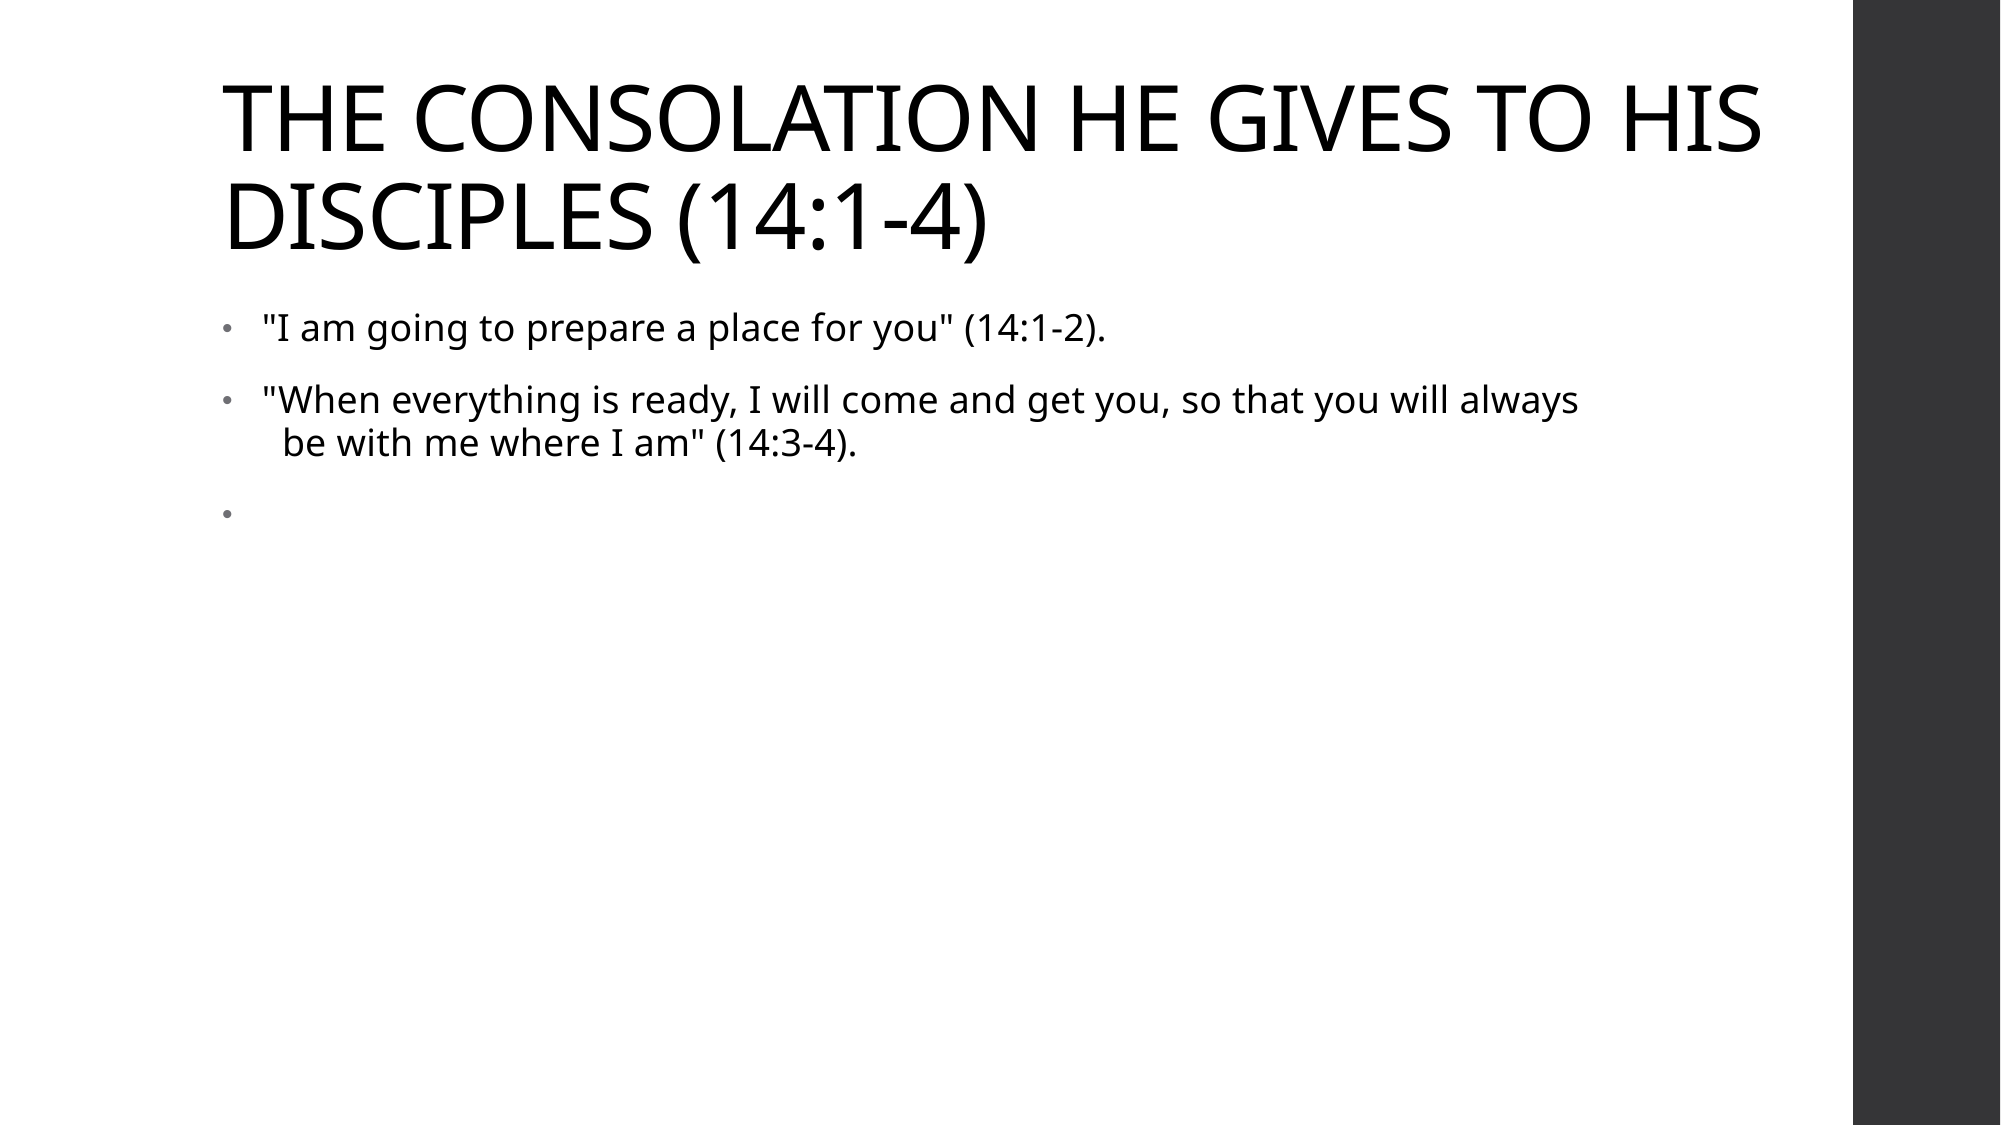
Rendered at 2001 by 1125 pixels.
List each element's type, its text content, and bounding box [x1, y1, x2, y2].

title THE CONSOLATION HE GIVES TO HIS DISCIPLES (14:1-4) [206, 60, 1797, 278]
list "I am going to prepare a place for you" (14:1-2). "When everything is ready, I will come and get you, so that you will always be with me where I am" (14:3-4). [206, 299, 1617, 1014]
